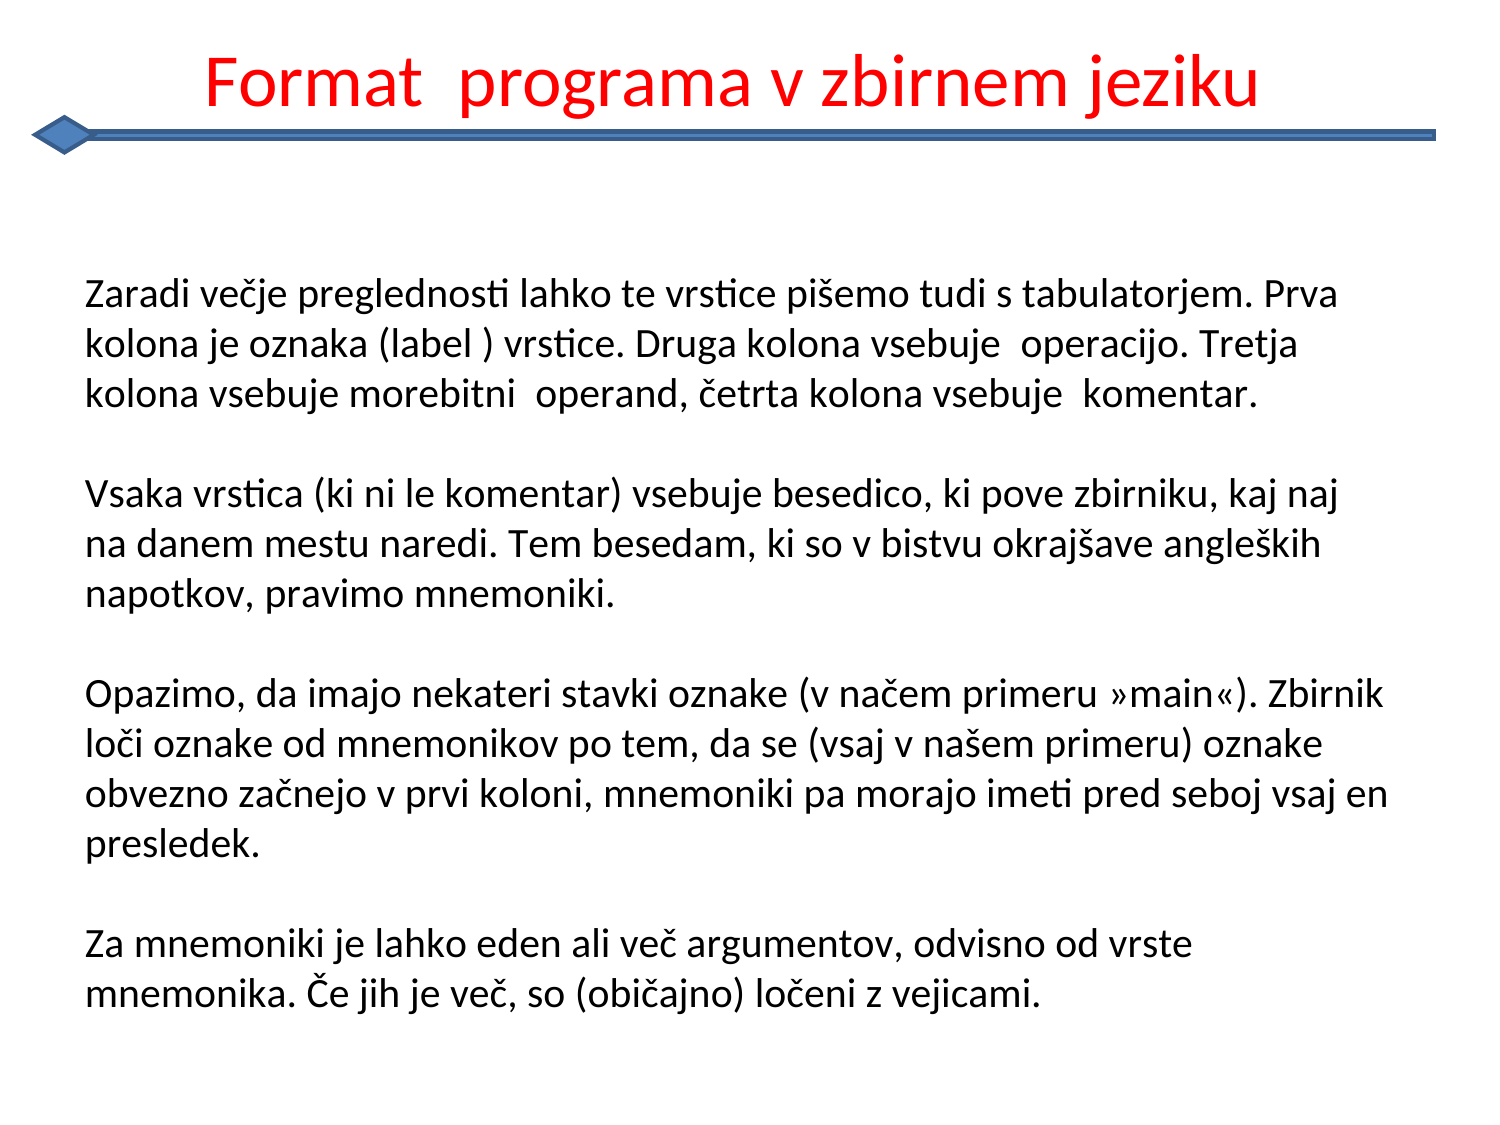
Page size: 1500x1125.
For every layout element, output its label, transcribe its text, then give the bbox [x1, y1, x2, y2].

title Format programa v zbirnem jeziku [58, 0, 1409, 153]
text_box Zaradi večje preglednosti lahko te vrstice pišemo tudi s tabulatorjem. Prva kolona je oznaka (label ) vrstice. Druga kolona vsebuje operacijo. Tretja kolona vsebuje morebitni operand, četrta kolona vsebuje komentar. Vsaka vrstica (ki ni le komentar) vsebuje besedico, ki pove zbirniku, kaj naj na danem mestu naredi. Tem besedam, ki so v bistvu okrajšave angleških napotkov, pravimo mnemoniki. Opazimo, da imajo nekateri stavki oznake (v načem primeru »main«). Zbirnik loči oznake od mnemonikov po tem, da se (vsaj v našem primeru) oznake obvezno začnejo v prvi koloni, mnemoniki pa morajo imeti pred seboj vsaj en presledek. Za mnemoniki je lahko eden ali več argumentov, odvisno od vrste mnemonika. Če jih je več, so (običajno) ločeni z vejicami. [70, 257, 1407, 1074]
